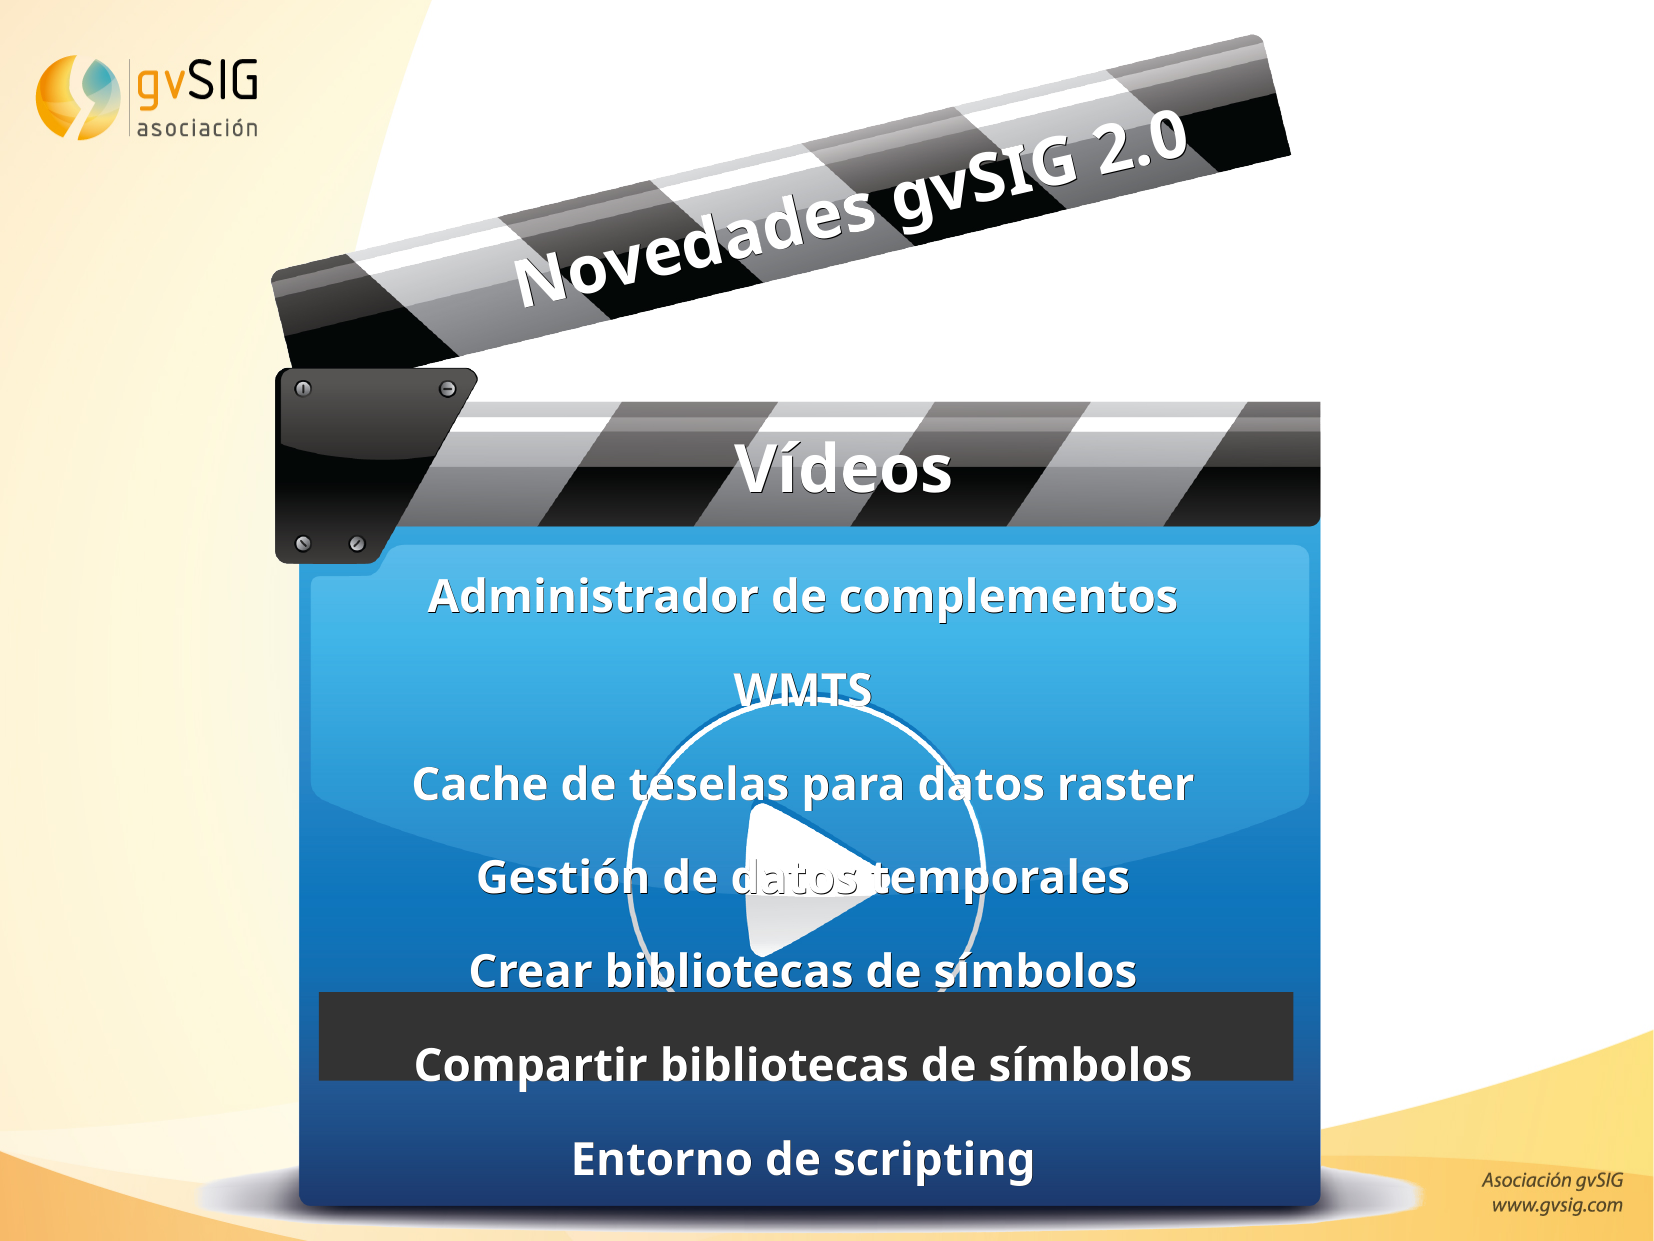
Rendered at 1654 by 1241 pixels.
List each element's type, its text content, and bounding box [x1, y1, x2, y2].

title Novedades gvSIG 2.0 [140, 0, 1560, 407]
picture [0, 0, 1654, 1241]
title Administrador de complementos WMTS Cache de teselas para datos raster Gestión de datos temporales Crear bibliotecas de símbolos Compartir bibliotecas de símbolos Entorno de scripting [88, 586, 1518, 1197]
title Vídeos [129, 407, 1559, 526]
